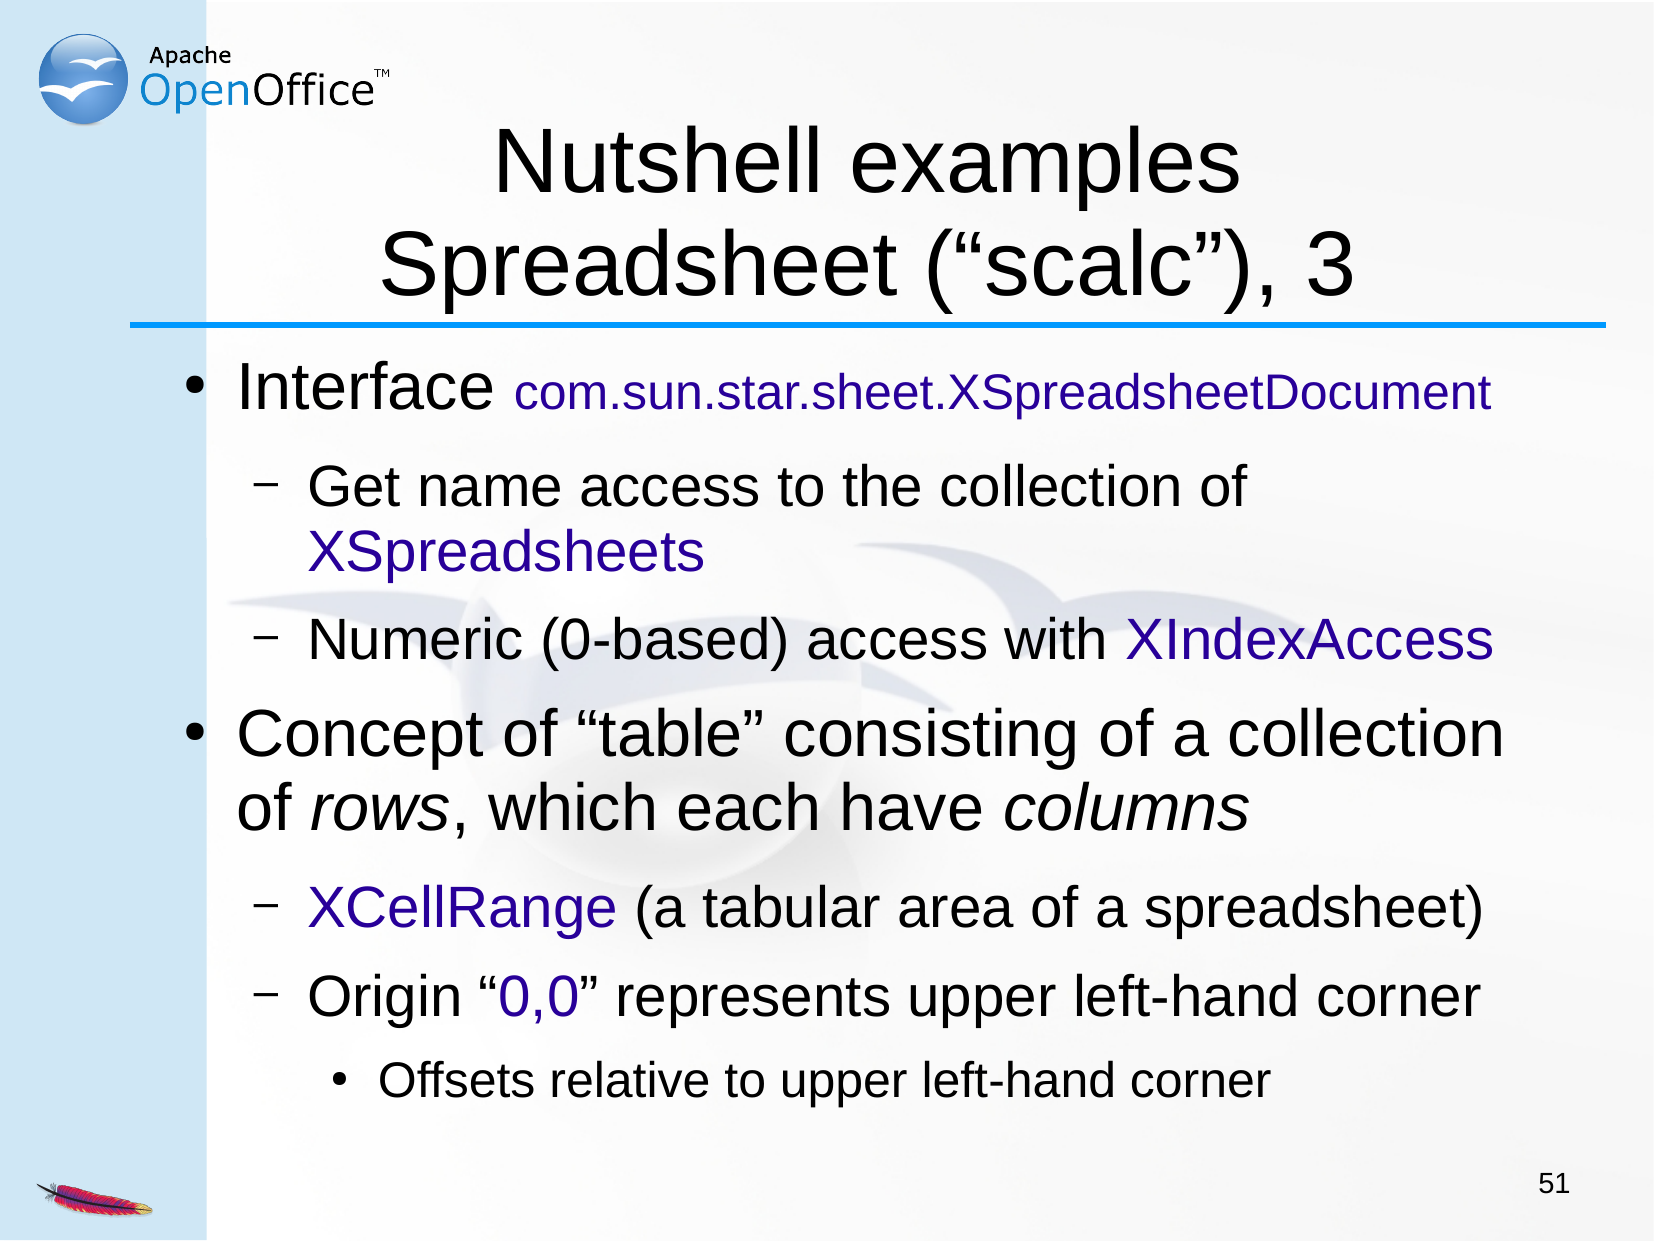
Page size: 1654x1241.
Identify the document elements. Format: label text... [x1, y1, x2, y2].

title Nutshell examples Spreadsheet (“scalc”), 3 [165, 108, 1571, 316]
picture [35, 2, 1654, 1241]
picture [35, 1181, 154, 1219]
list Interface com.sun.star.sheet.XSpreadsheetDocument Get name access to the collection of XSpreadsheets Numeric (0-based) access with XIndexAccess Concept of “table” consisting of a collection of rows, which each have columns XCellRange (a tabular area of a spreadsheet) Origin “0,0” represents upper left-hand corner Offsets relative to upper left-hand corner [165, 349, 1571, 1168]
